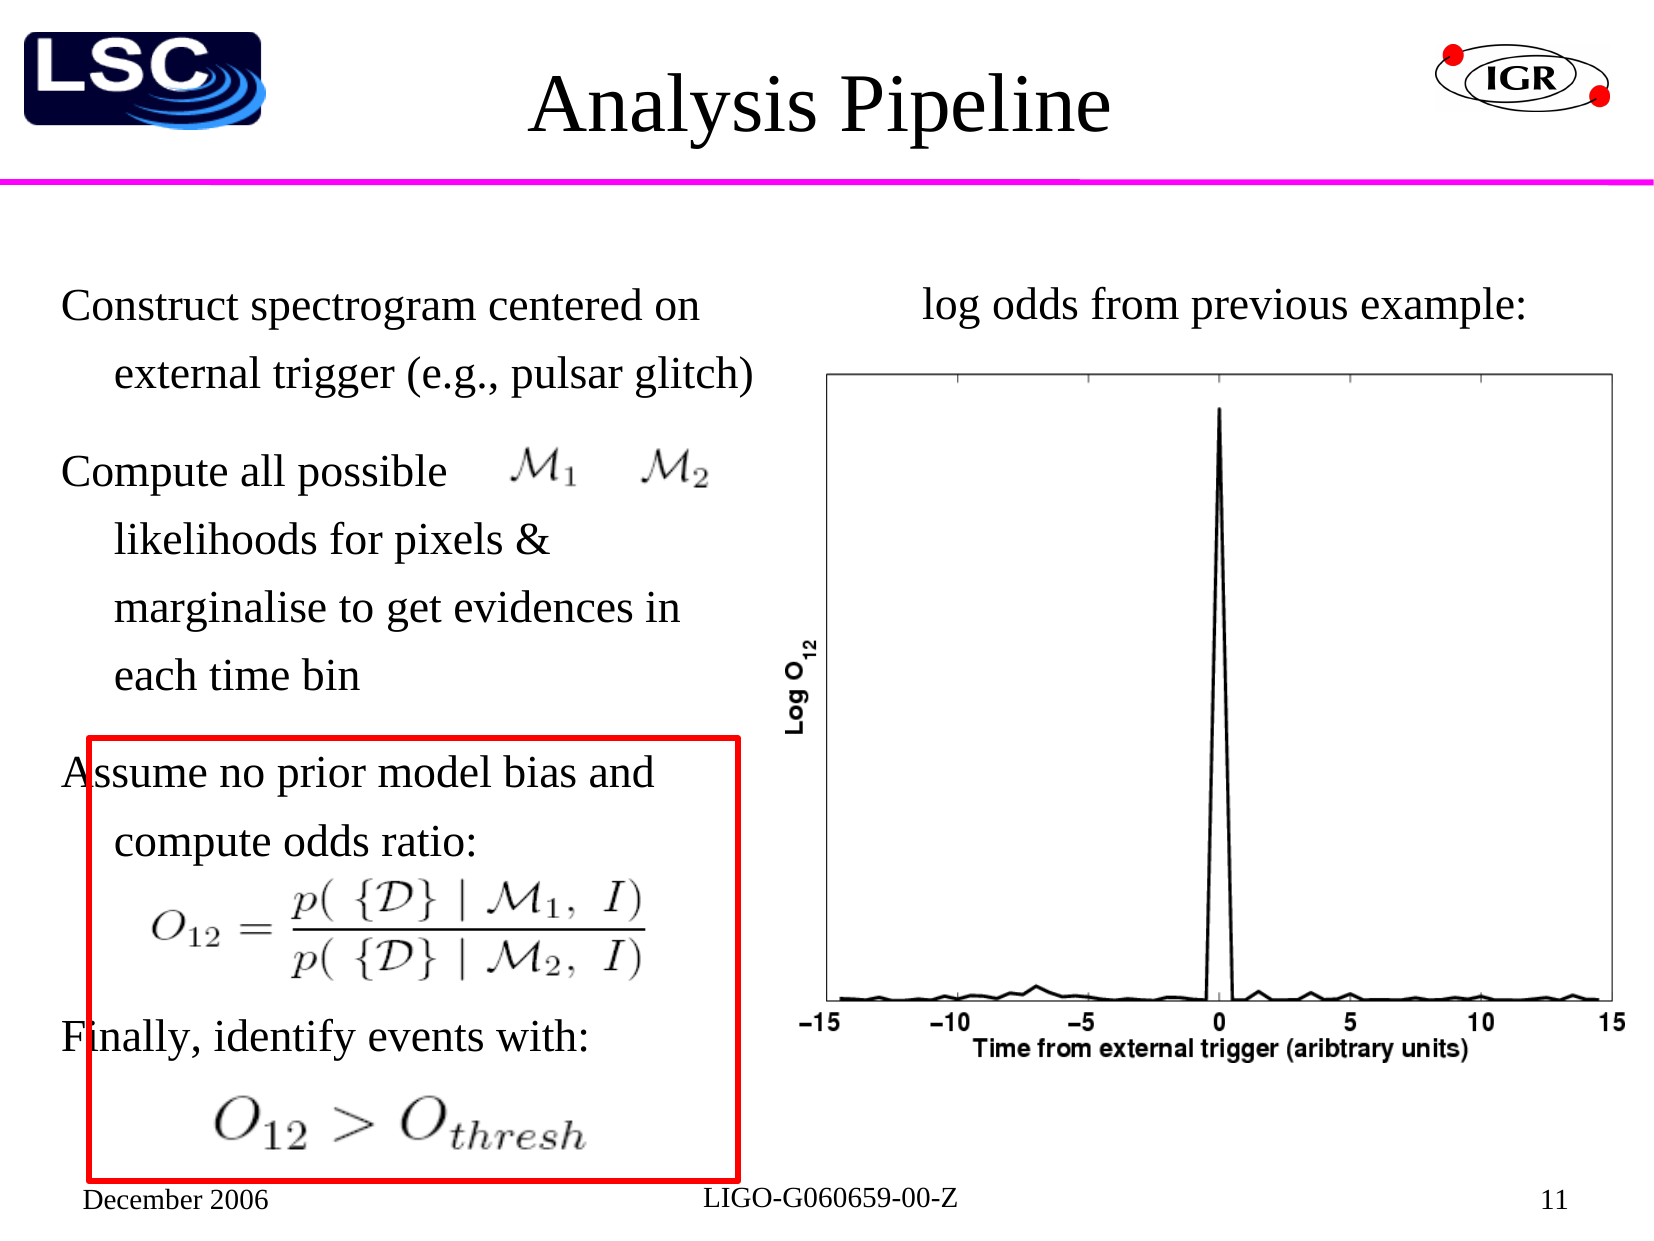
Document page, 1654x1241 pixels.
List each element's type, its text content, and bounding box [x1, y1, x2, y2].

picture [147, 868, 650, 990]
title Analysis Pipeline [76, 0, 1565, 207]
picture [501, 442, 585, 491]
picture [1565, 44, 1610, 112]
picture [785, 373, 1625, 1063]
picture [639, 447, 712, 496]
list Construct spectrogram centered on external trigger (e.g., pulsar glitch) Compute all possible & likelihoods for pixels & marginalise to get evidences in each time bin Assume no prior model bias and compute odds ratio: Finally, identify events with: [92, 741, 735, 1100]
picture [206, 1079, 591, 1169]
picture [24, 32, 76, 130]
list Construct spectrogram centered on external trigger (e.g., pulsar glitch) Compute all possible & likelihoods for pixels & marginalise to get evidences in each time bin Assume no prior model bias and compute odds ratio: Finally, identify events with: [43, 262, 770, 1100]
text_box log odds from previous example: [850, 271, 1589, 343]
